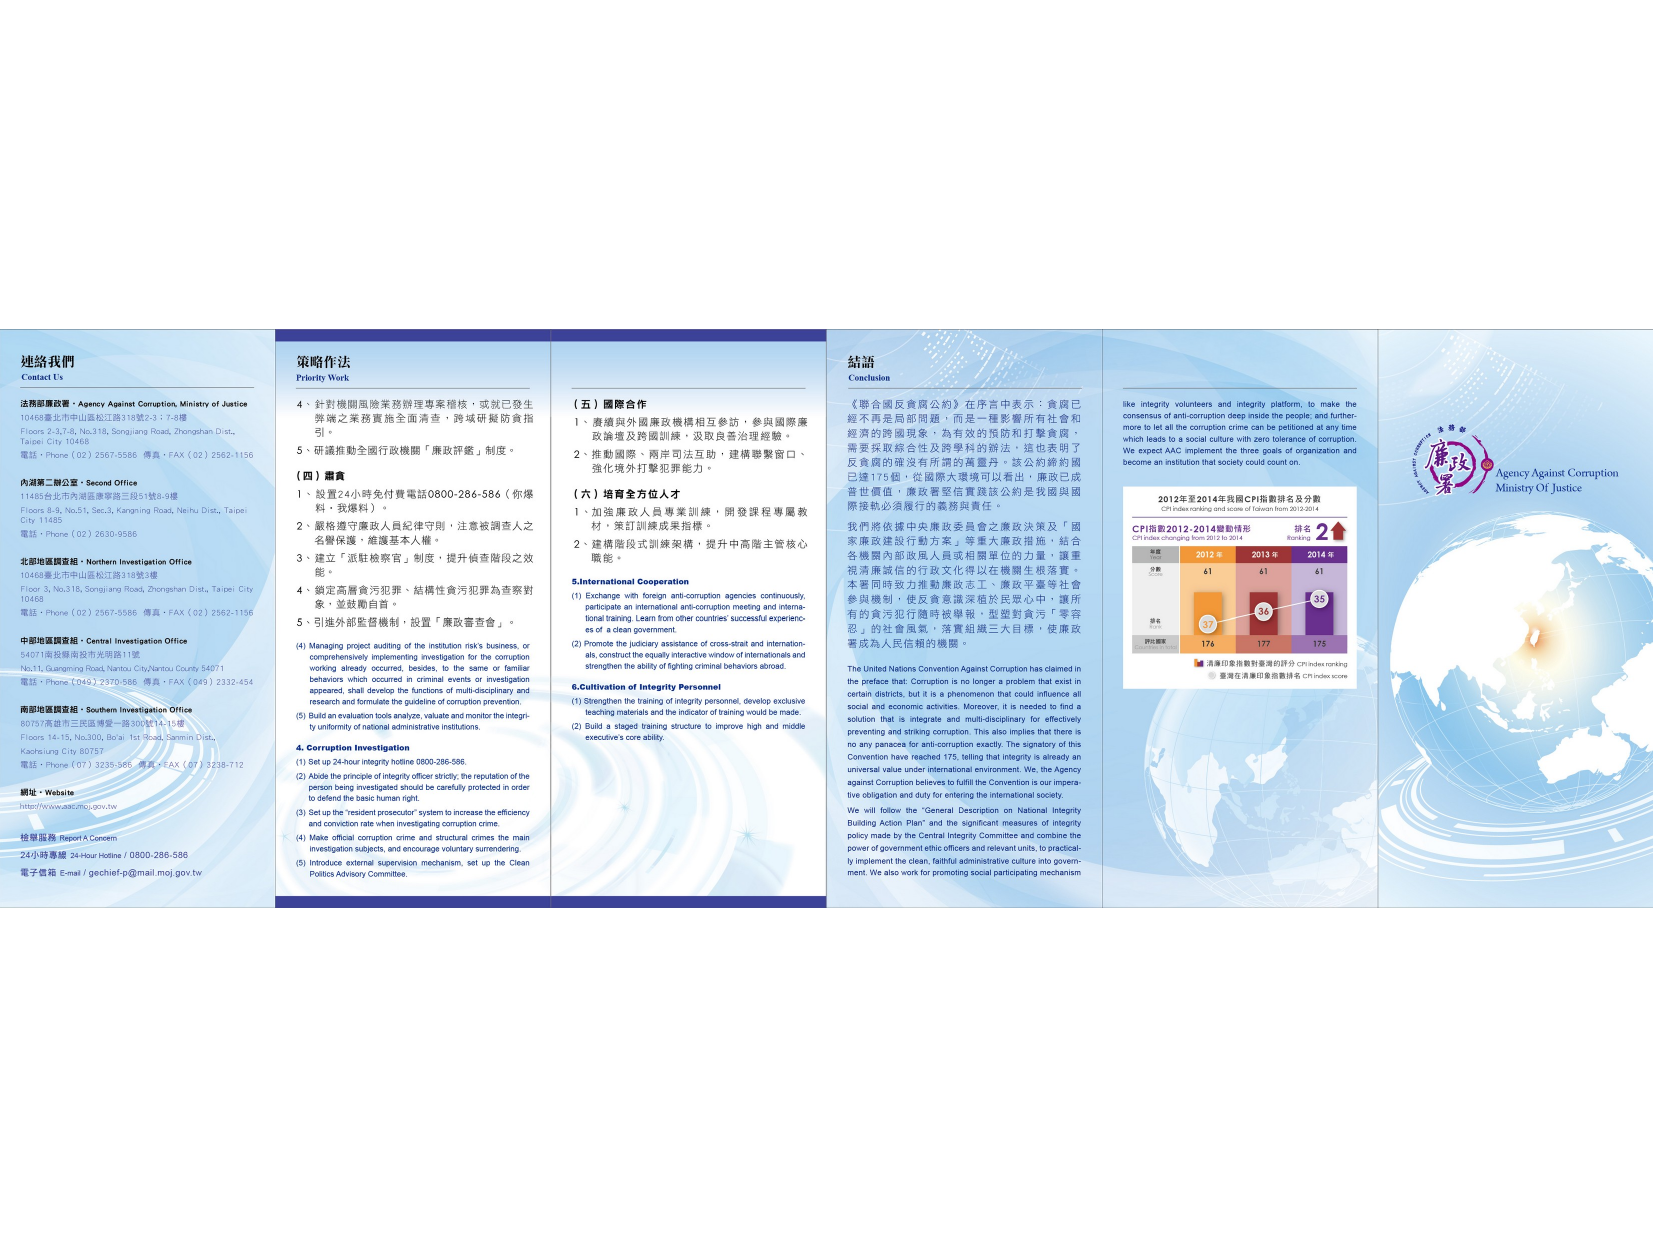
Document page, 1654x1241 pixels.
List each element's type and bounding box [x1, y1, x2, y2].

picture [0, 329, 1653, 909]
